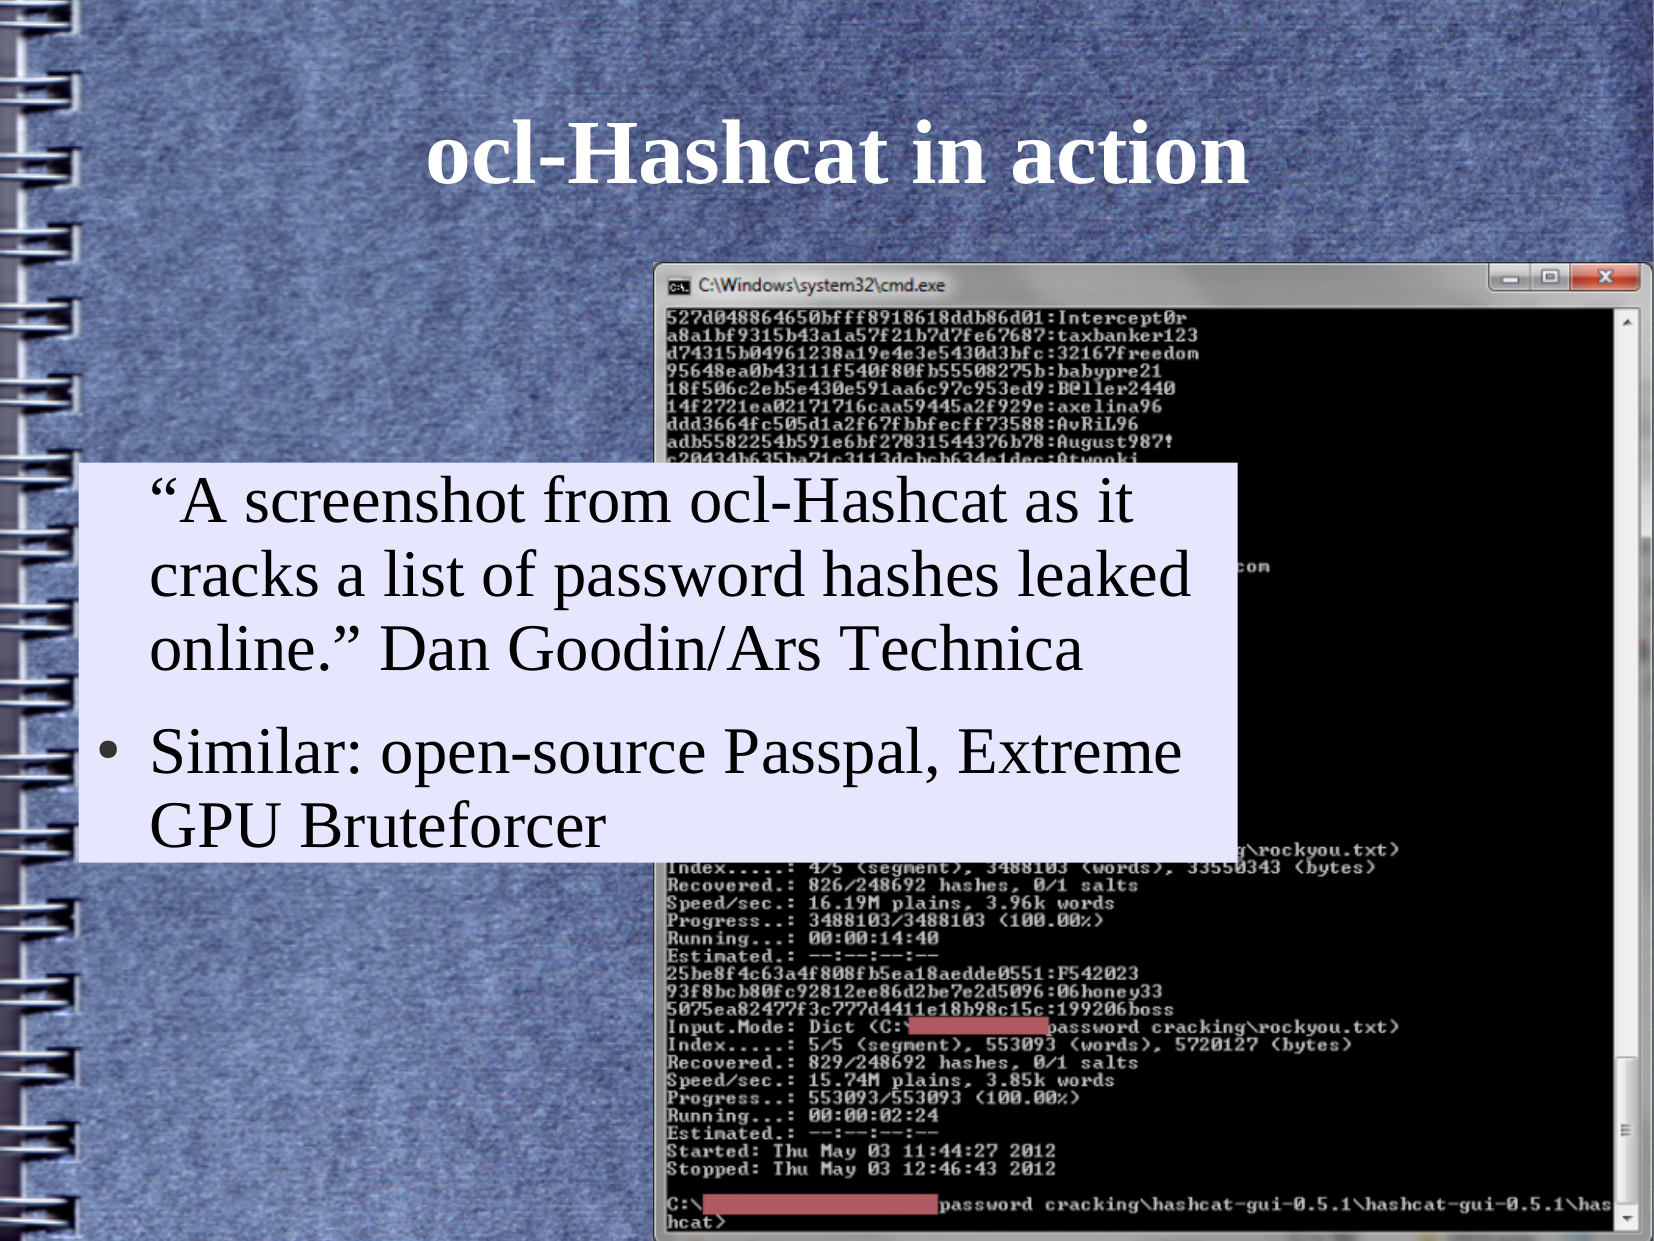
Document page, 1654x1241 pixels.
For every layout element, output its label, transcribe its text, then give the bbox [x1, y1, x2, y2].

title ocl-Hashcat in action [82, 56, 1571, 250]
list “A screenshot from ocl-Hashcat as it cracks a list of password hashes leaked online.” Dan Goodin/Ars Technica Similar: open-source Passpal, Extreme GPU Bruteforcer [78, 462, 1238, 863]
picture [0, 0, 1654, 1241]
